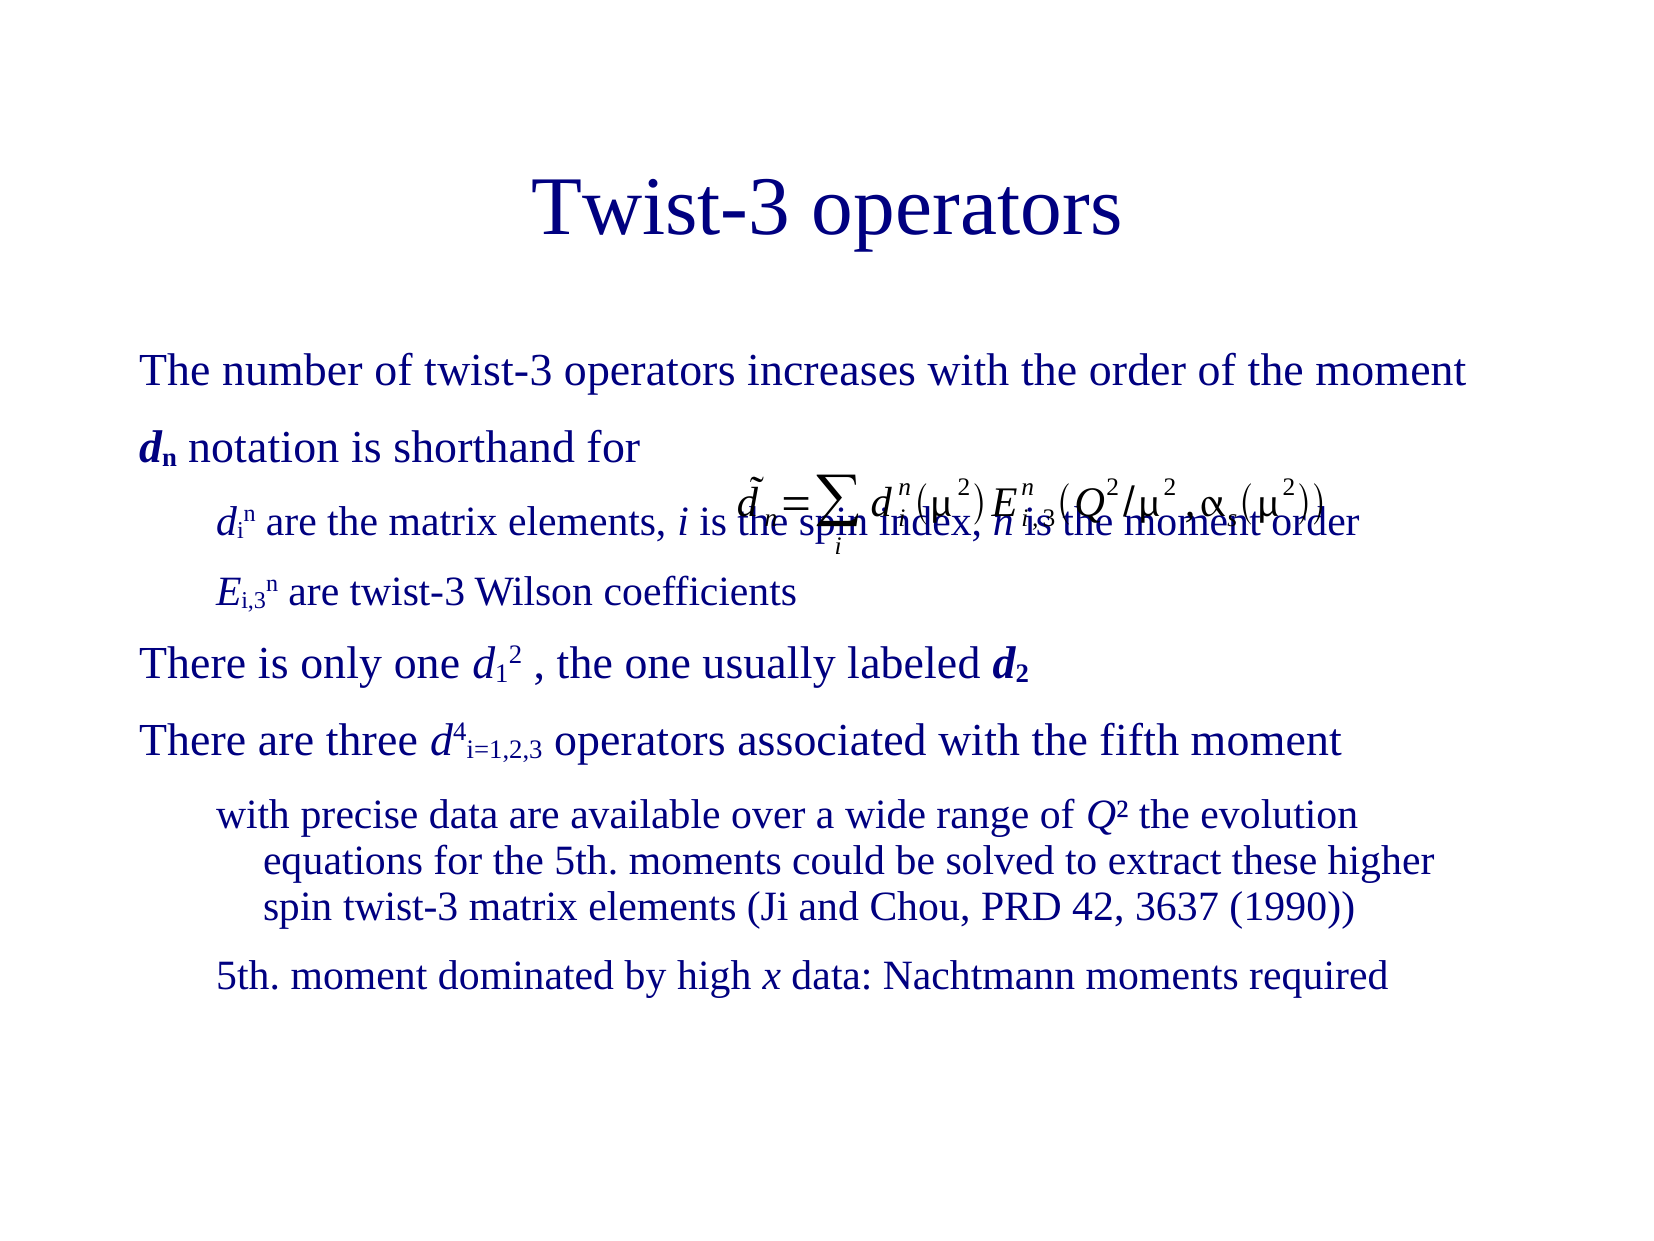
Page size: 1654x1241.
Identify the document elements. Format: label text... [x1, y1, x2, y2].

chart [726, 472, 1336, 560]
list The number of twist-3 operators increases with the order of the moment dn notation is shorthand for din are the matrix elements, i is the spin index, n is the moment order Ei,3n are twist-3 Wilson coefficients There is only one d12 , the one usually labeled d2 There are three d4i=1,2,3 operators associated with the fifth moment with precise data are available over a wide range of Q² the evolution equations for the 5th. moments could be solved to extract these higher spin twist-3 matrix elements (Ji and Chou, PRD 42, 3637 (1990)) 5th. moment dominated by high x data: Nachtmann moments required [121, 344, 1476, 1136]
title Twist-3 operators [121, 102, 1534, 311]
